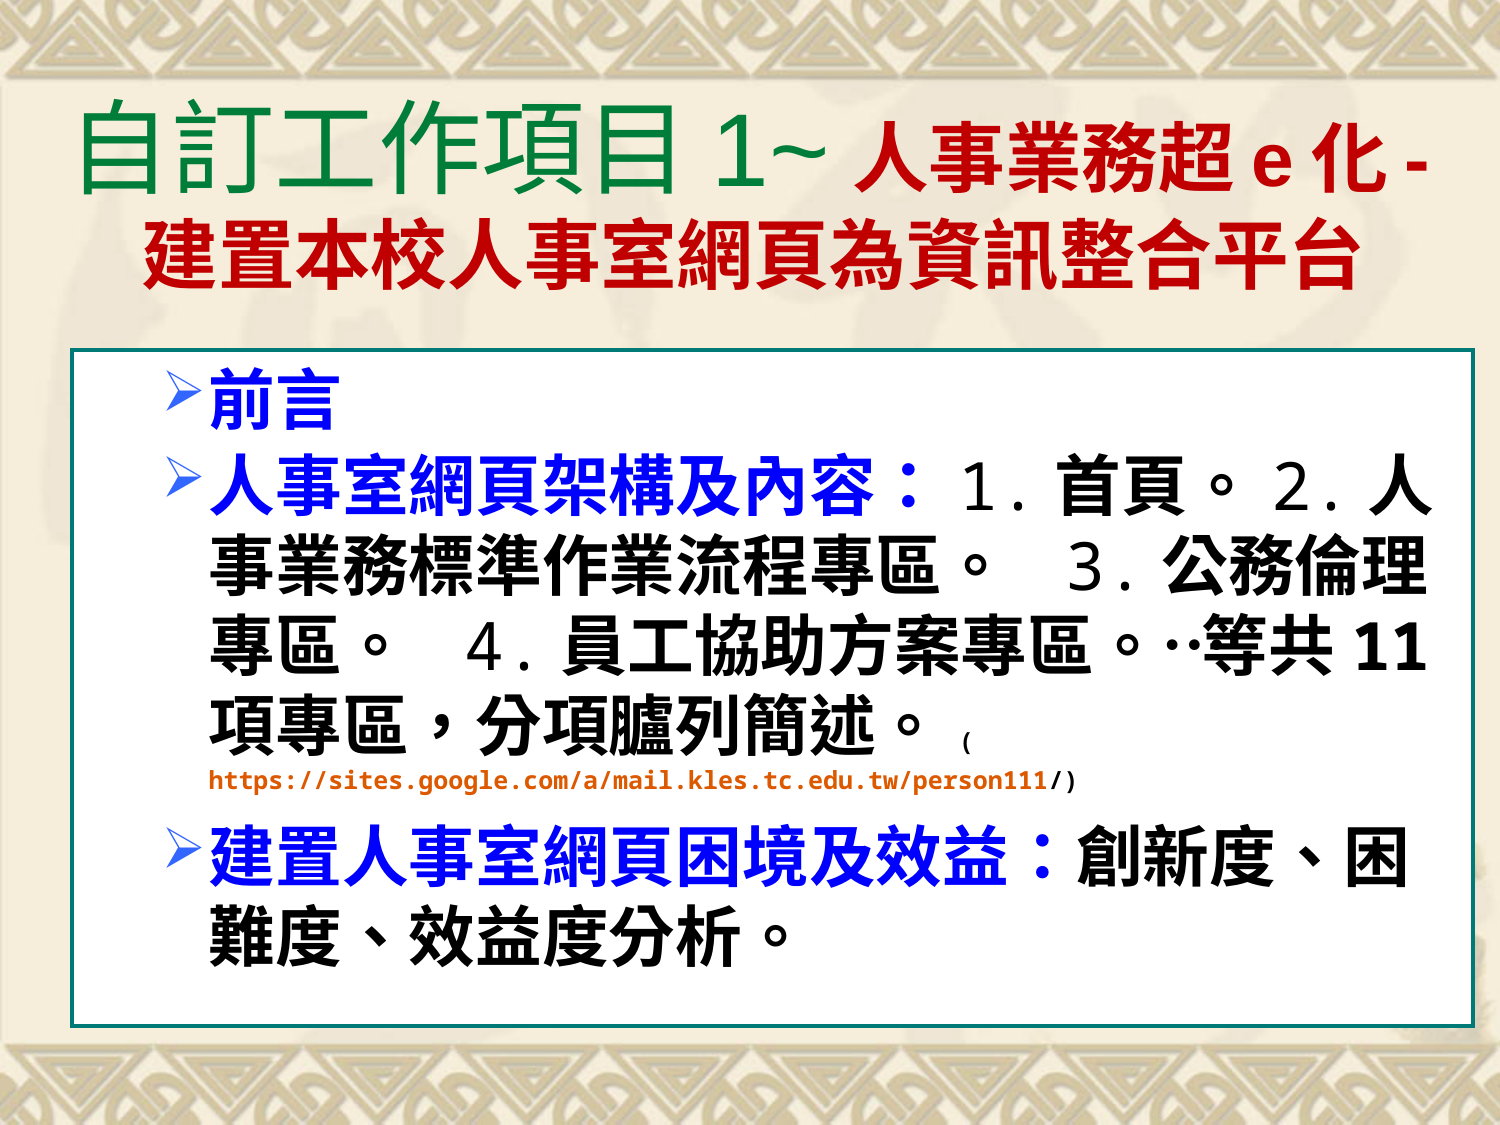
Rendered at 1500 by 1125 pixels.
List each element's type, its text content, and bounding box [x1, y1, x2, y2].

text_box 自訂工作項目1~人事業務超e化-建置本校人事室網頁為資訊整合平台 [53, 31, 1455, 351]
text_box 前言 人事室網頁架構及內容：1.首頁。2.人事業務標準作業流程專區。 3.公務倫理專區。 4.員工協助方案專區。…等共11項專區，分項臚列簡述。(https://sites.google.com/a/mail.kles.tc.edu.tw/person111/) 建置人事室網頁困境及效益：創新度、困難度、效益度分析。 [71, 349, 1473, 1027]
picture [0, 0, 1500, 1125]
